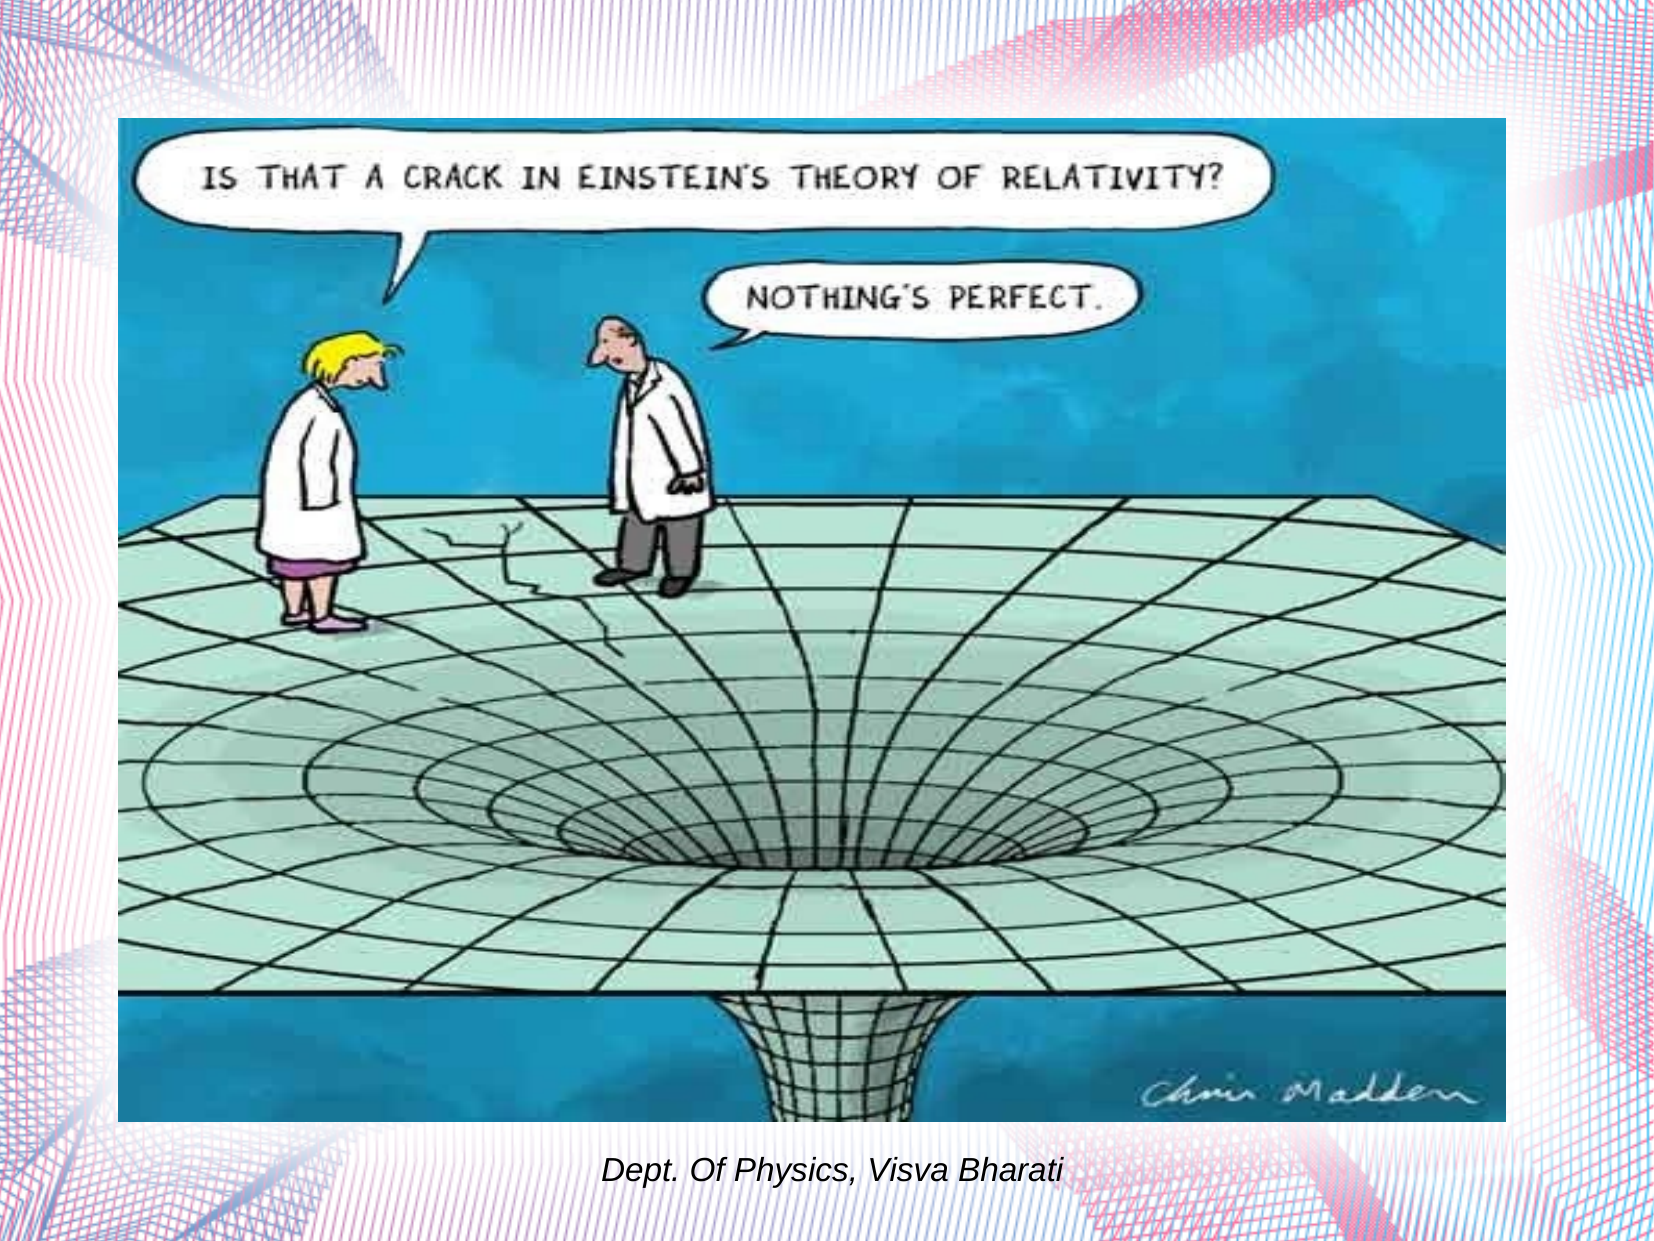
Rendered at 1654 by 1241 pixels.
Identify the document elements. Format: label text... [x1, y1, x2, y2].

list Dept. Of Physics, Visva Bharati [295, 1151, 1300, 1211]
picture [0, 0, 1654, 1241]
